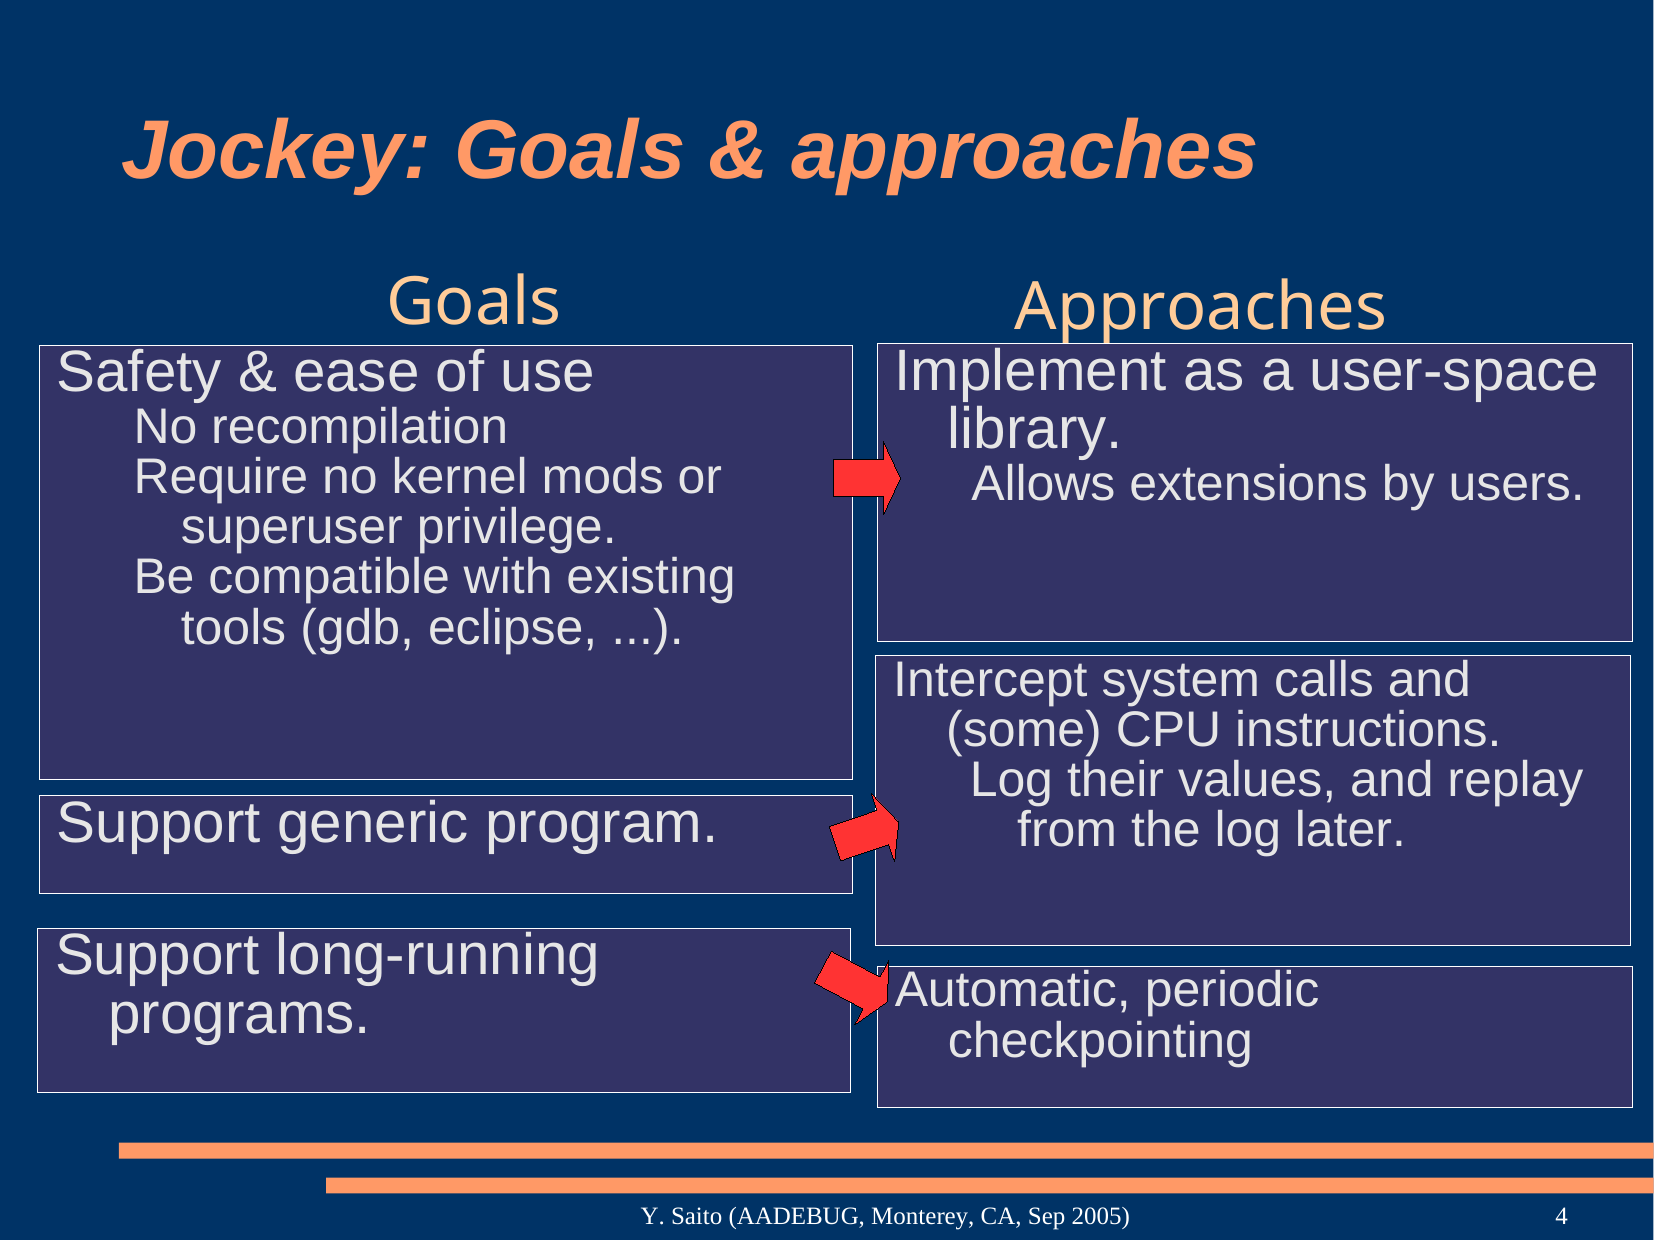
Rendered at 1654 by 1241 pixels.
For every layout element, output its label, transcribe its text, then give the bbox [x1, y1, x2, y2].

text_box Approaches [1014, 258, 1371, 339]
text_box [814, 951, 889, 1025]
list Automatic, periodic checkpointing [877, 966, 1633, 1108]
list Intercept system calls and (some) CPU instructions. Log their values, and replay from the log later. [875, 655, 1631, 946]
list Support generic program. [39, 795, 853, 894]
text_box [829, 793, 899, 862]
text_box Goals [386, 252, 561, 334]
text_box [833, 441, 901, 515]
title Jockey: Goals & approaches [121, 46, 1534, 254]
list Support long-running programs. [37, 928, 851, 1093]
list Safety & ease of use No recompilation Require no kernel mods or superuser privilege. Be compatible with existing tools (gdb, eclipse, ...). [39, 345, 853, 780]
list Implement as a user-space library. Allows extensions by users. [877, 343, 1633, 642]
